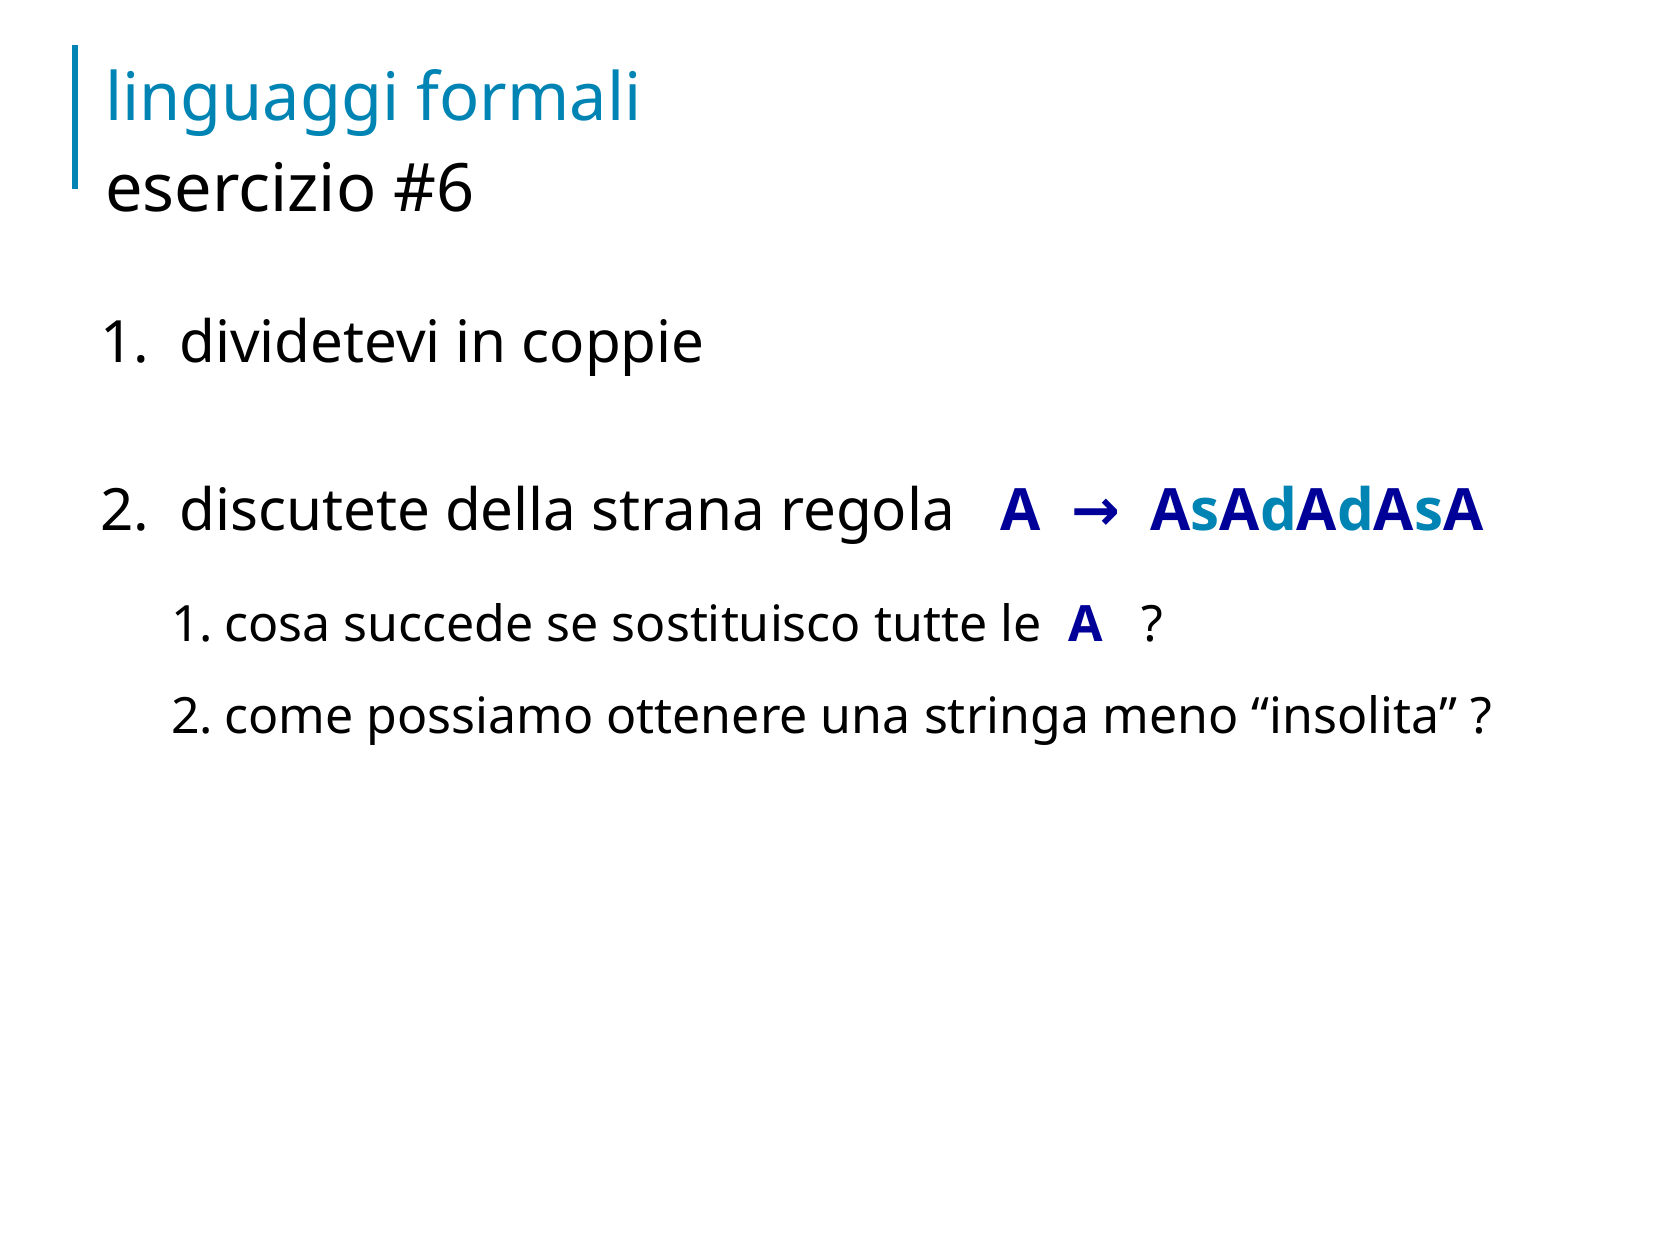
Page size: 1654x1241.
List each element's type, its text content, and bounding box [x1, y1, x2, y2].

list dividetevi in coppie discutete della strana regola A → AsAdAdAsA cosa succede se sostituisco tutte le A ? come possiamo ottenere una stringa meno “insolita” ? [82, 300, 1571, 1126]
title linguaggi formali esercizio #6 [105, 49, 1571, 200]
